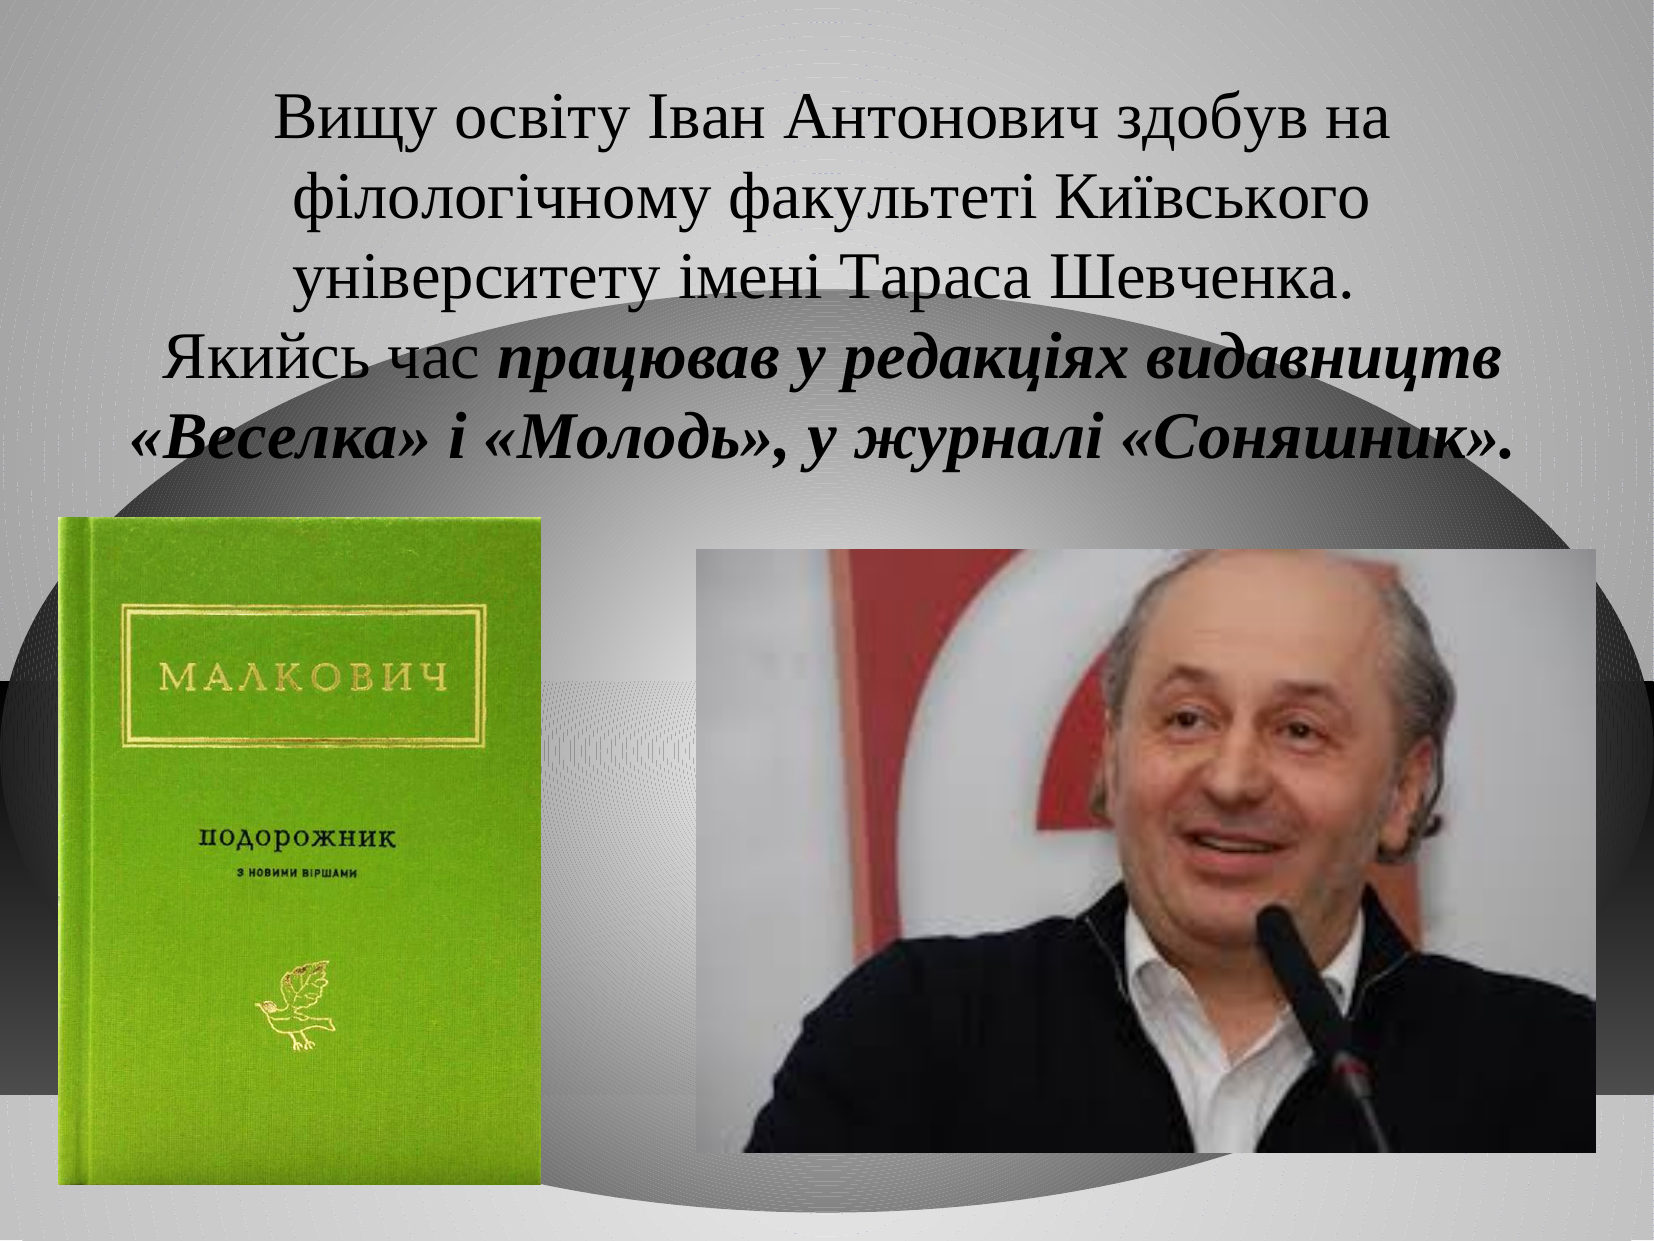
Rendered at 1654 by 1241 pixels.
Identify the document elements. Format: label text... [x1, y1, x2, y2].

picture [696, 549, 1596, 1153]
text_box Вищу освіту Іван Антонович здобув на філологічному факультеті Київського університету імені Тараса Шевченка. Якийсь час працював у редакціях видавництв «Веселка» і «Молодь», у журналі «Соняшник». [106, 64, 1560, 484]
picture [58, 517, 541, 1185]
